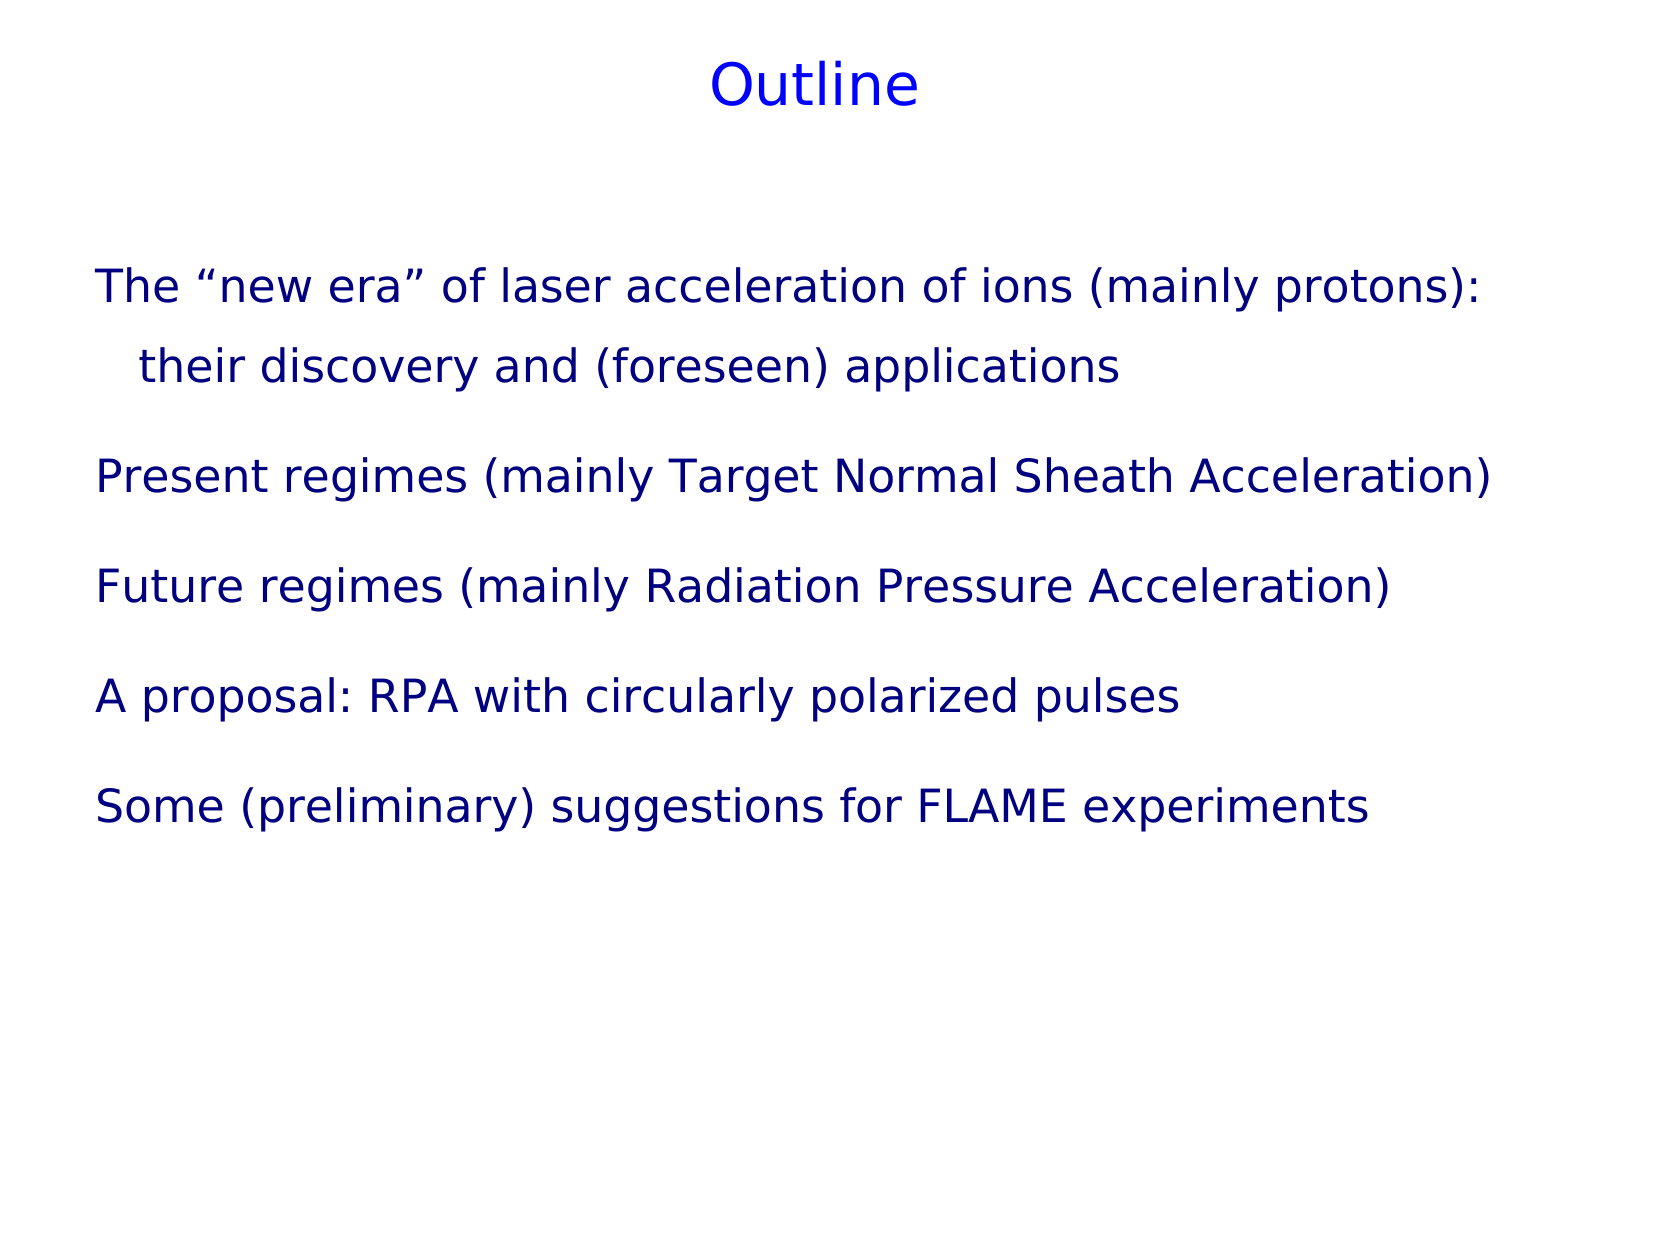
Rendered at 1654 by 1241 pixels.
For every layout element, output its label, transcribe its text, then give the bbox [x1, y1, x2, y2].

text_box Outline [694, 51, 935, 134]
text_box The “new era” of laser acceleration of ions (mainly protons): their discovery and (foreseen) applications Present regimes (mainly Target Normal Sheath Acceleration) Future regimes (mainly Radiation Pressure Acceleration) A proposal: RPA with circularly polarized pulses Some (preliminary) suggestions for FLAME experiments [65, 226, 1560, 894]
